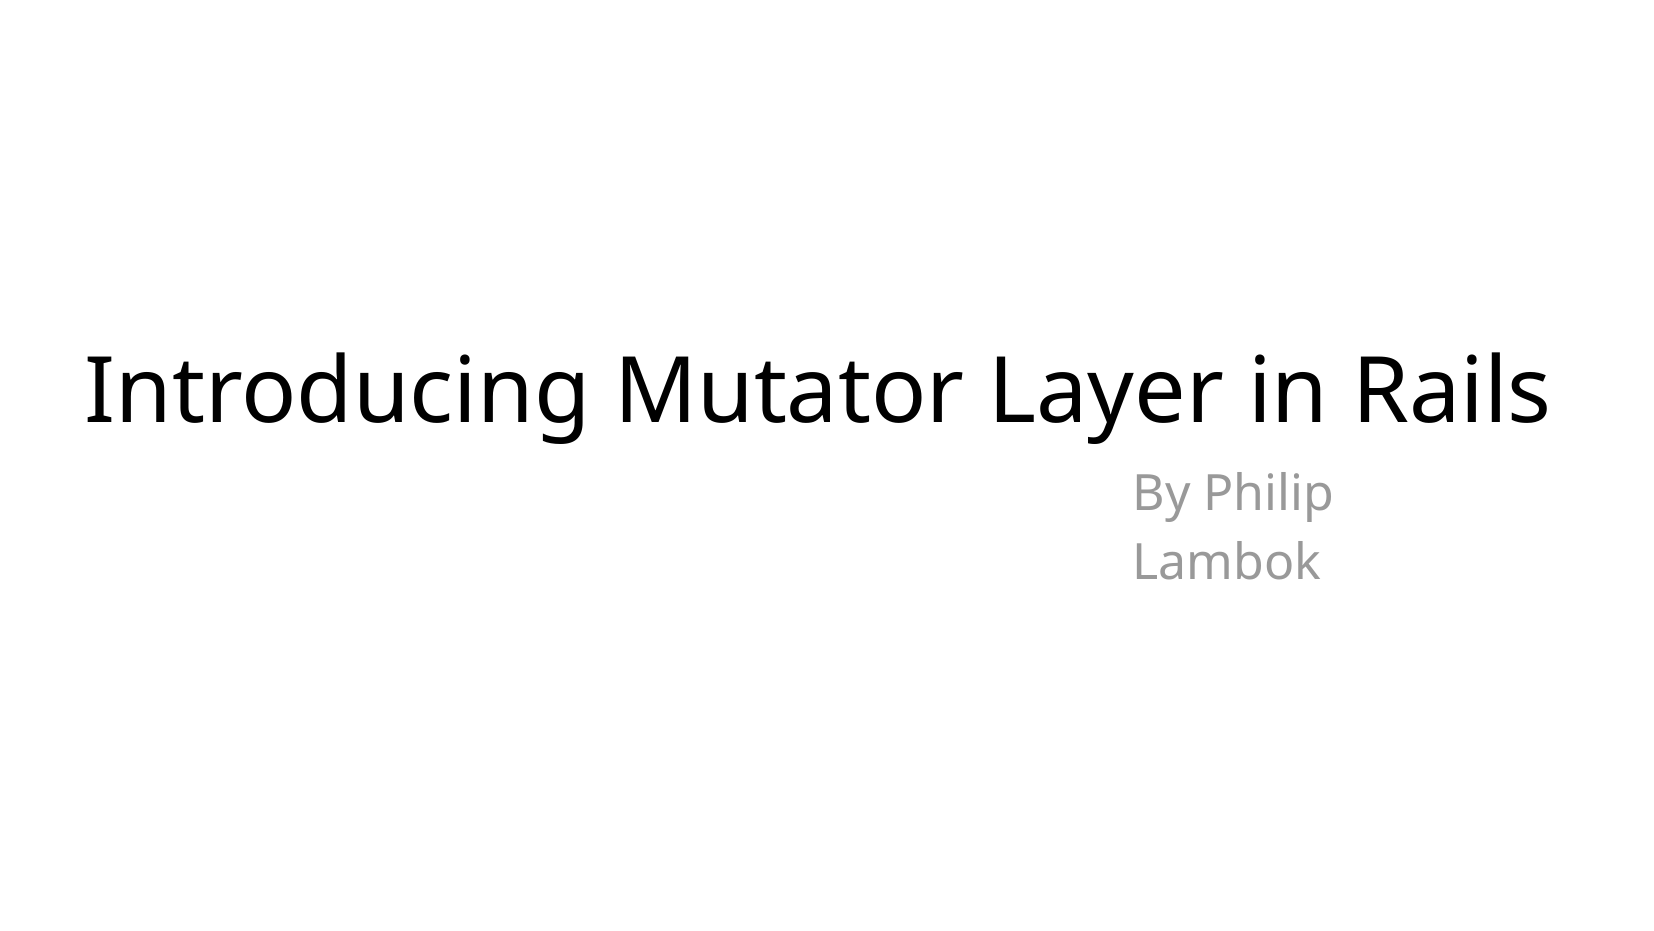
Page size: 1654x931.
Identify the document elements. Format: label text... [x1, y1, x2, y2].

text_box By Philip Lambok [1117, 450, 1538, 524]
title Introducing Mutator Layer in Rails [75, 309, 1564, 466]
